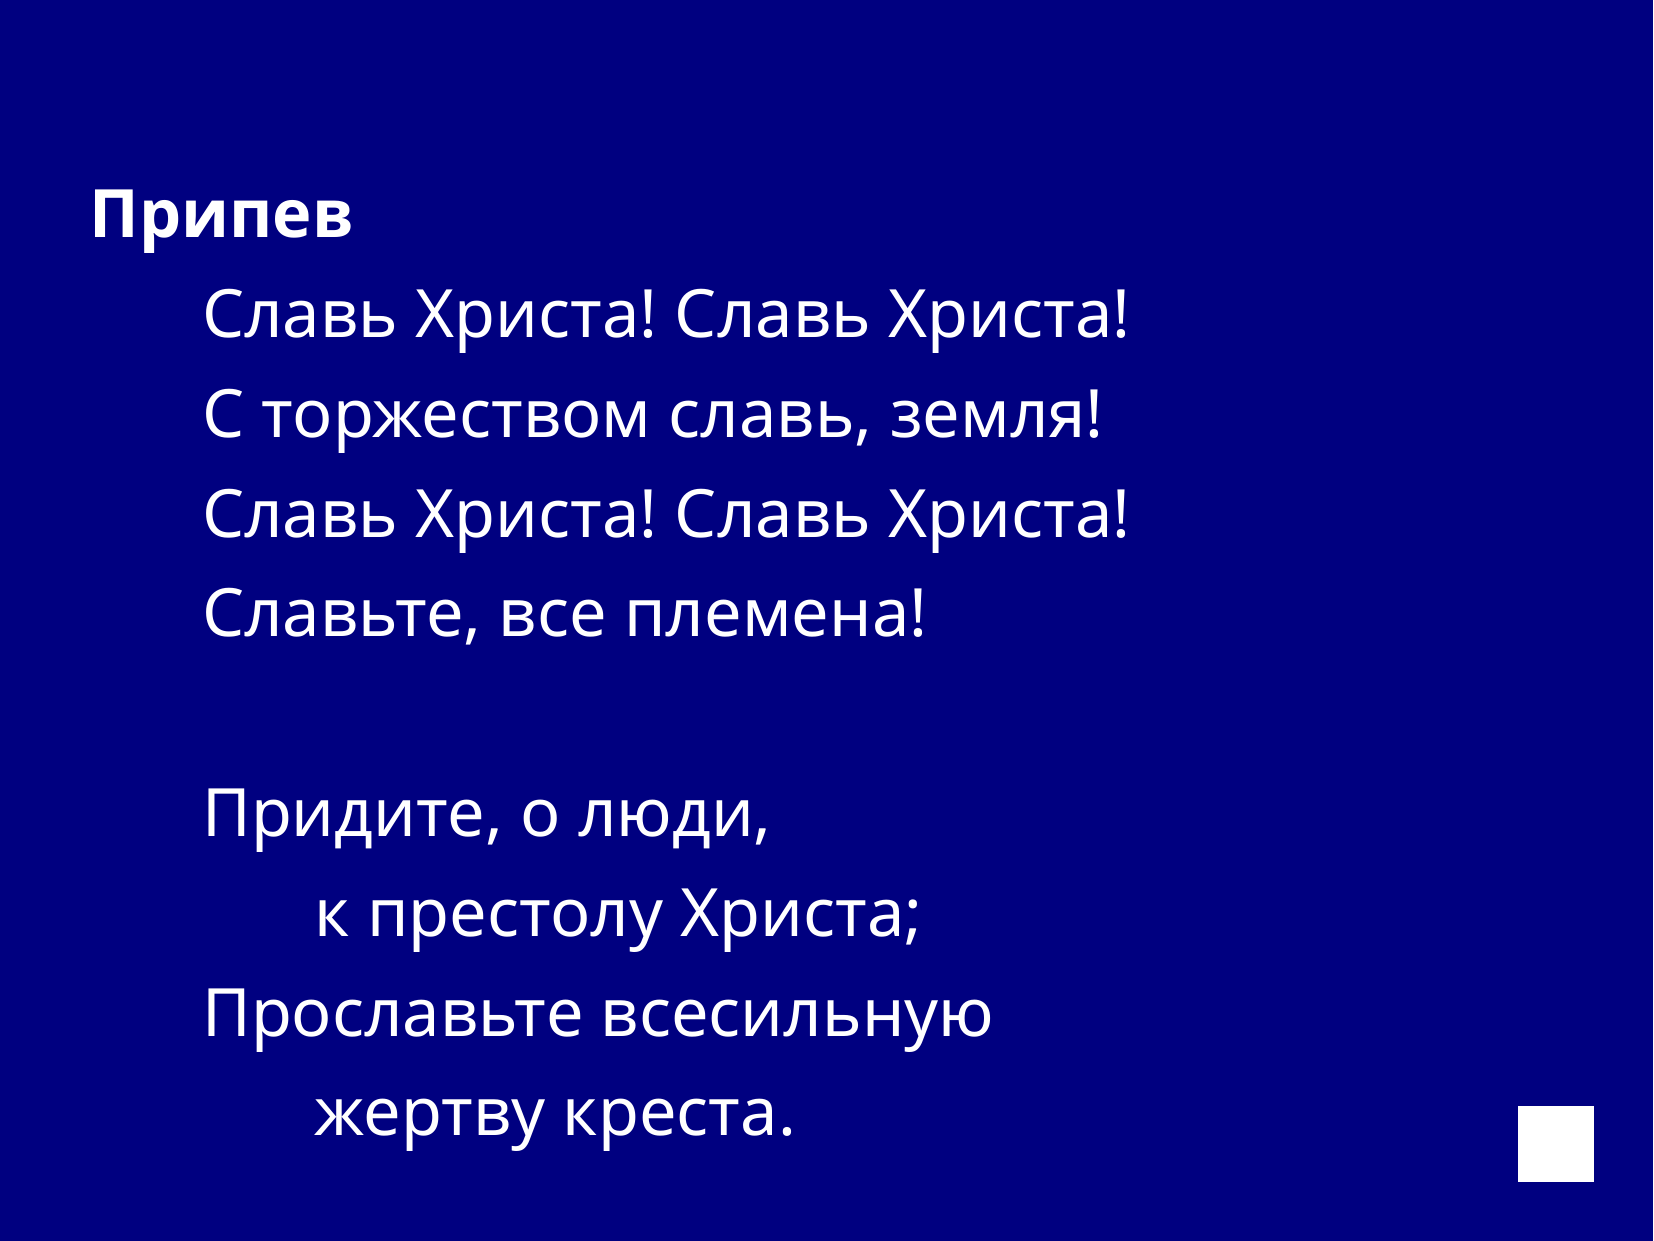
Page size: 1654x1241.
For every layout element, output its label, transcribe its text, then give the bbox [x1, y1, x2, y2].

text_box [1518, 1106, 1594, 1182]
text_box Припев Славь Христа! Славь Христа! С торжеством славь, земля! Славь Христа! Славь Христа! Славьте, все племена! Придите, о люди, к престолу Христа; Прославьте всесильную жертву креста. [75, 150, 1576, 1163]
